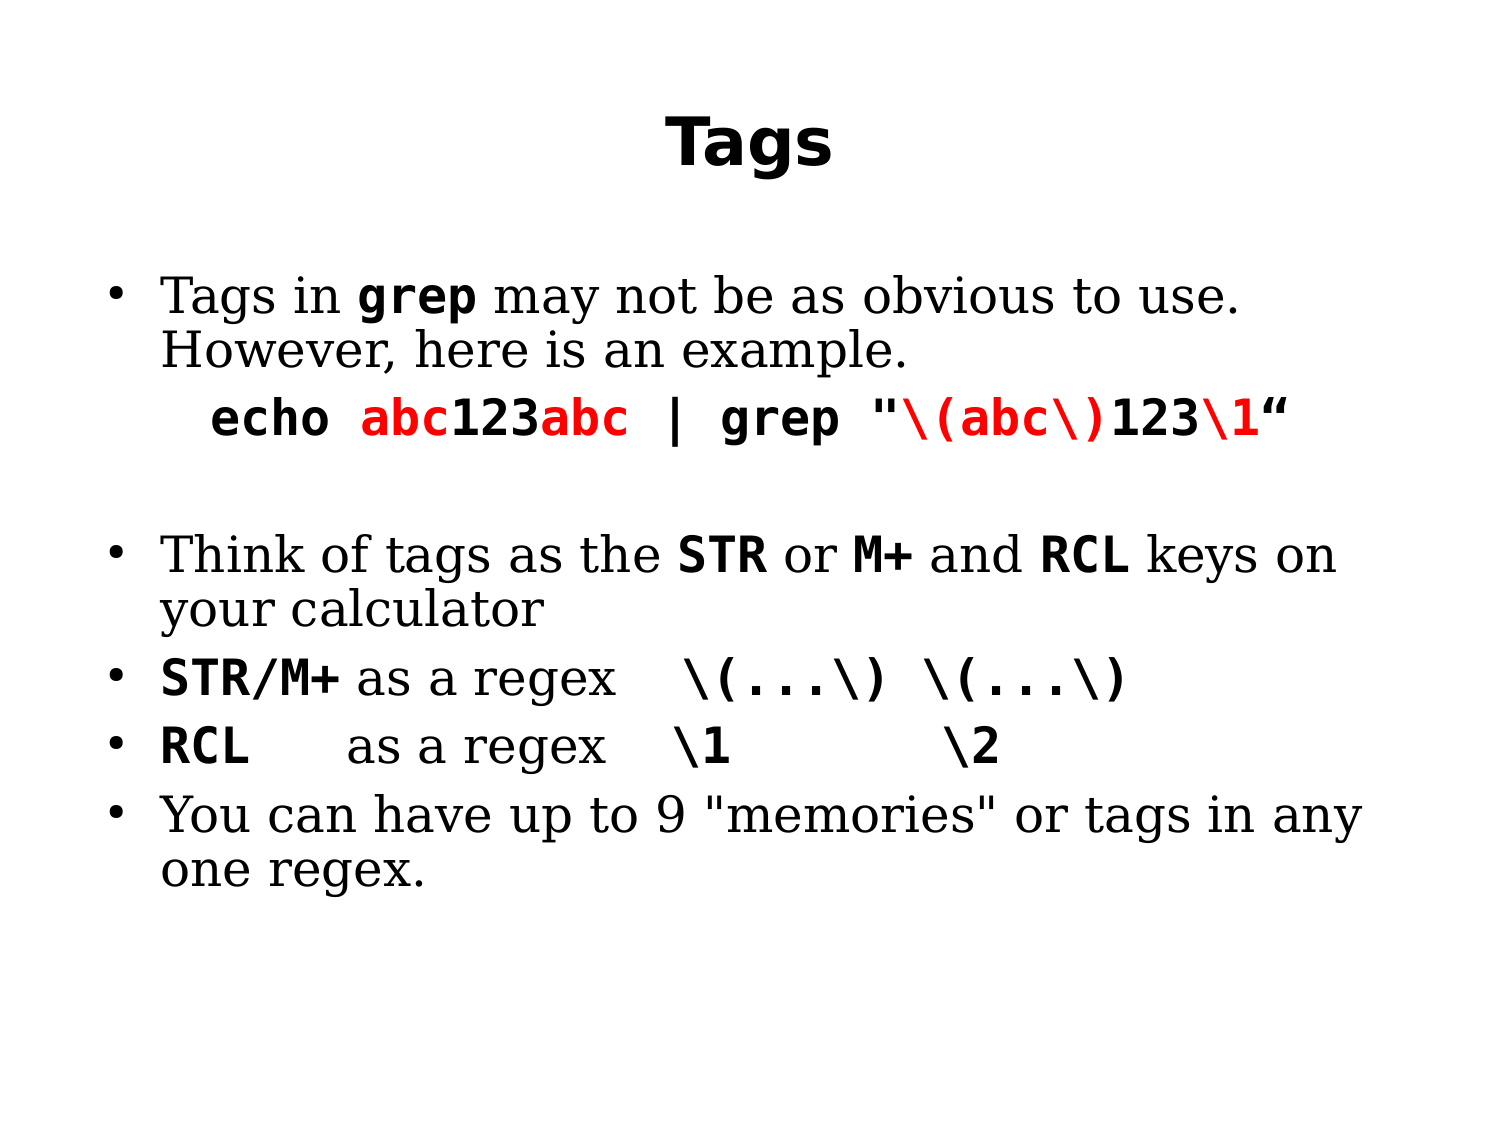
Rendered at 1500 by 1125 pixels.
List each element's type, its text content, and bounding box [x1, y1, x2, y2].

list Tags in grep may not be as obvious to use. However, here is an example. echo abc123abc | grep "\(abc\)123\1“ Think of tags as the STR or M+ and RCL keys on your calculator STR/M+ as a regex \(...\) \(...\) RCL as a regex \1 \2 You can have up to 9 "memories" or tags in any one regex. [75, 262, 1426, 1006]
title Tags [75, 45, 1426, 233]
